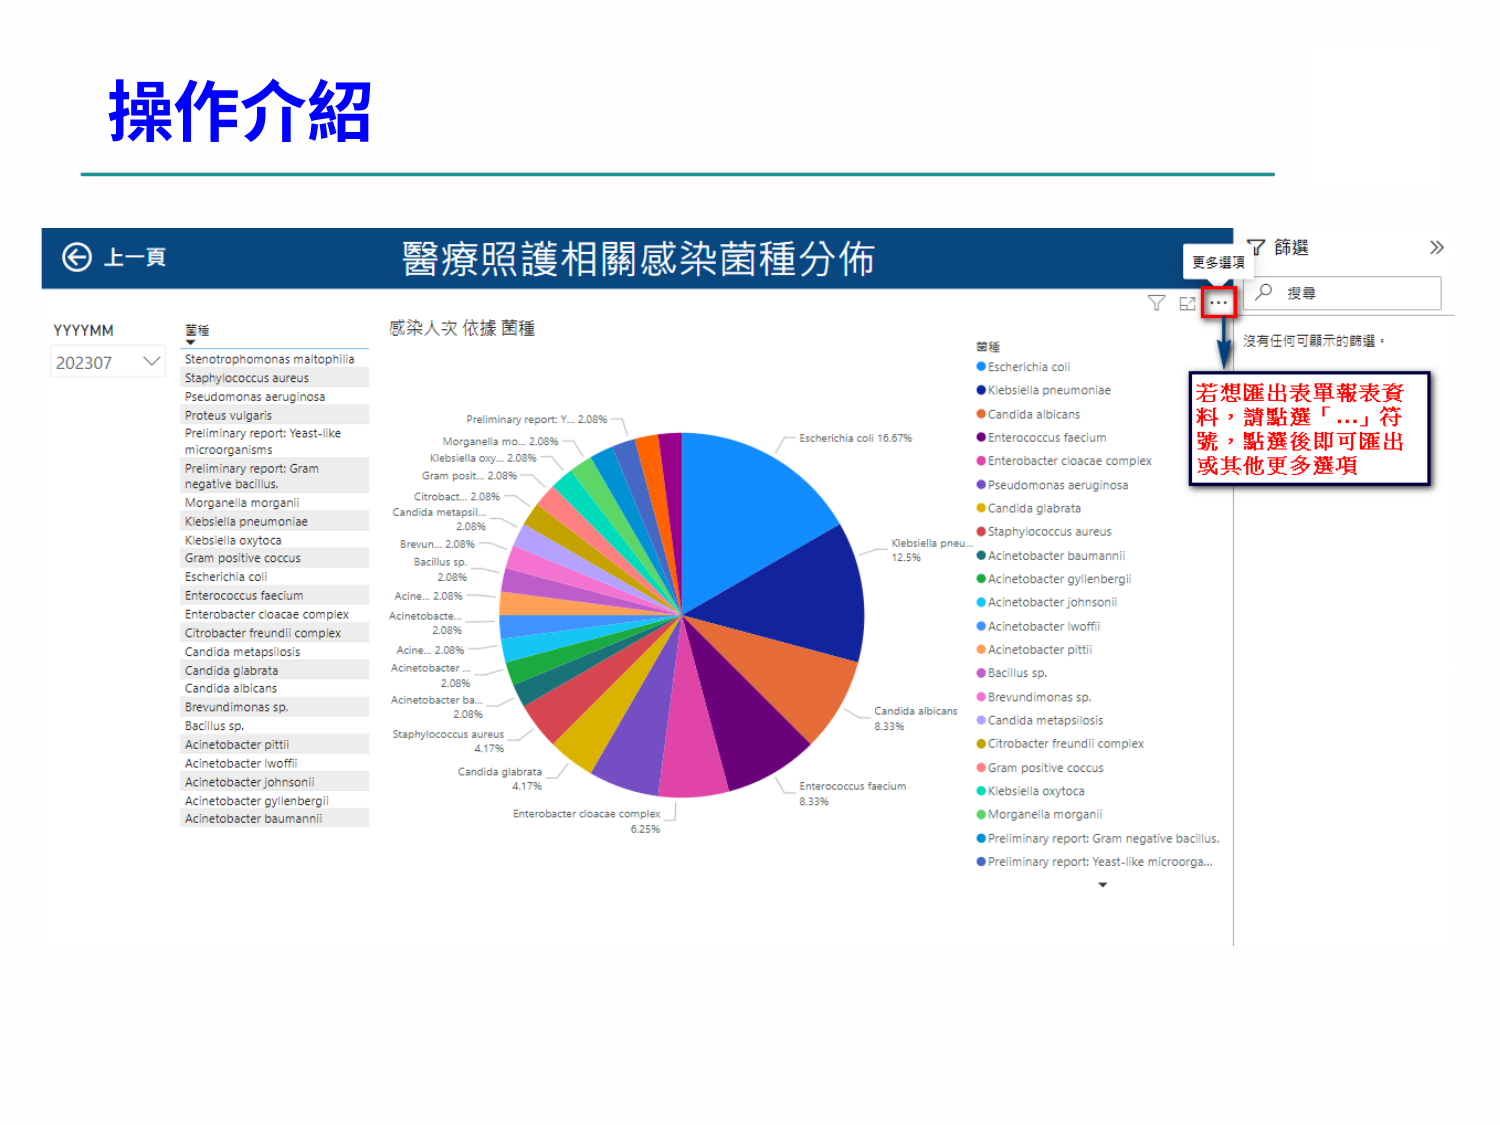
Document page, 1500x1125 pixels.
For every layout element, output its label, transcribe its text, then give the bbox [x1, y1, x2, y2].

picture [41, 228, 1455, 946]
title 操作介紹 [0, 27, 1339, 193]
